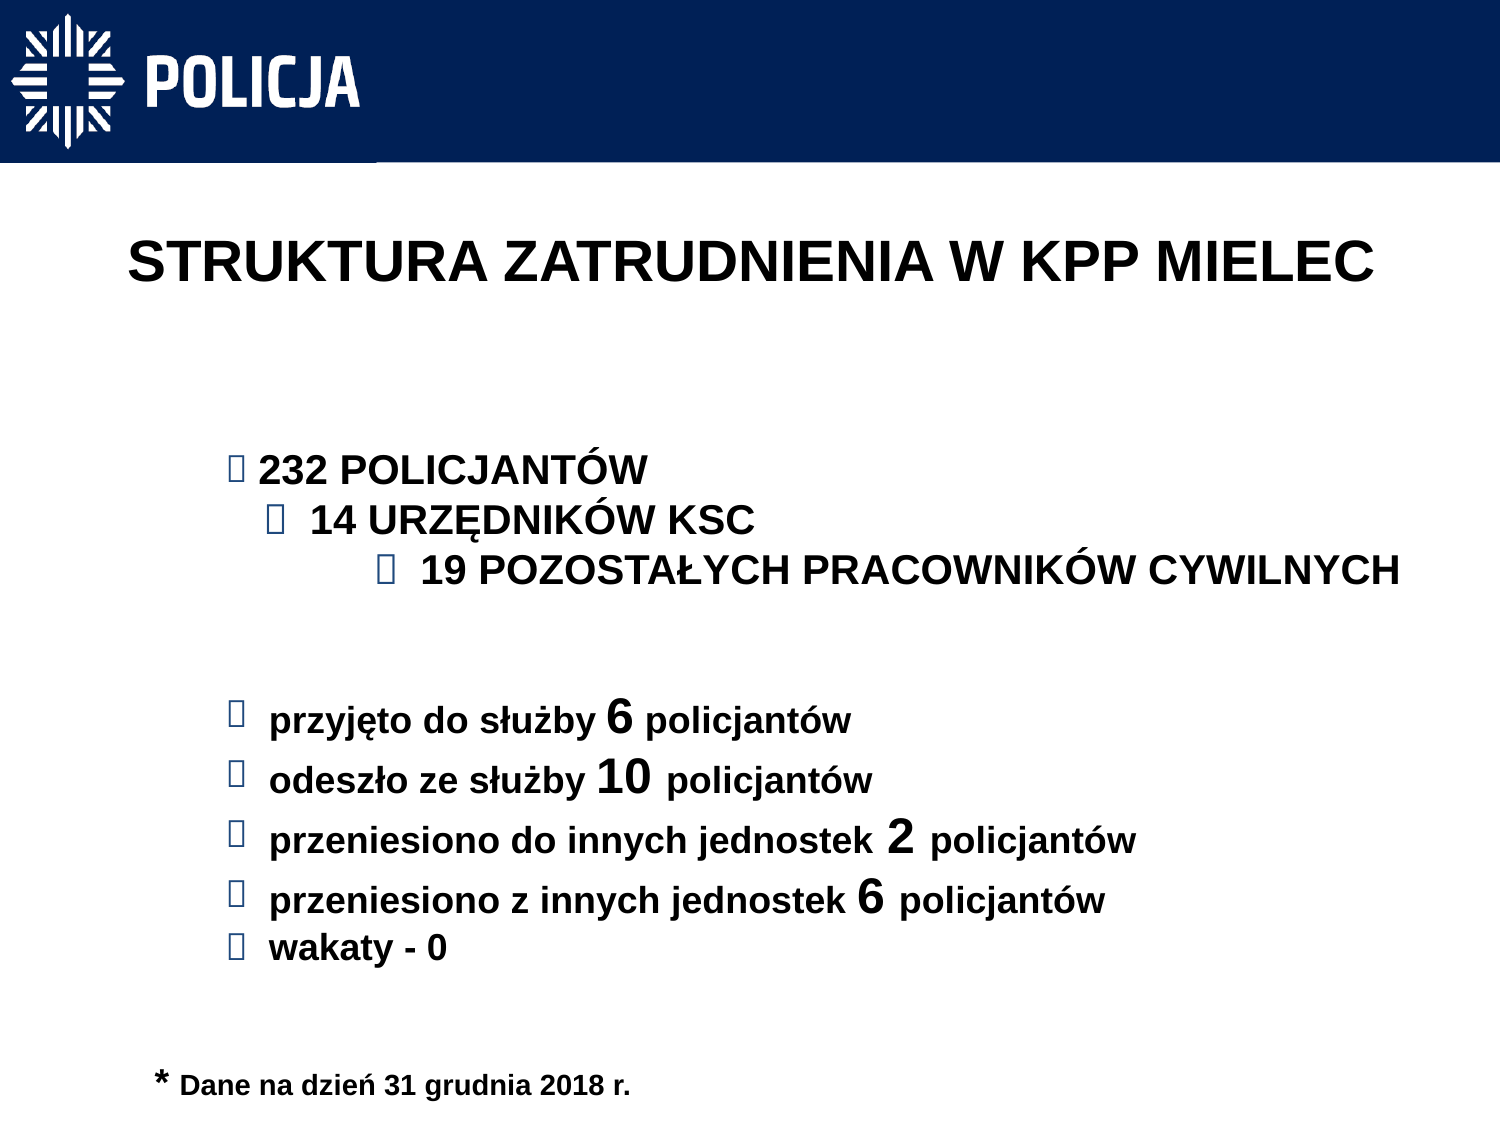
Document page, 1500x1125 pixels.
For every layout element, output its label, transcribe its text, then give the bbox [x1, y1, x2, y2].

text_box STRUKTURA ZATRUDNIENIA W KPP MIELEC [78, 215, 1425, 302]
picture [0, 0, 360, 163]
text_box [360, 0, 1500, 163]
text_box 232 POLICJANTÓW 14 URZĘDNIKÓW KSC 19 POZOSTAŁYCH PRACOWNIKÓW CYWILNYCH przyjęto do służby 6 policjantów odeszło ze służby 10 policjantów przeniesiono do innych jednostek 2 policjantów przeniesiono z innych jednostek 6 policjantów wakaty - 0 * Dane na dzień 31 grudnia 2018 r. [64, 255, 1424, 1125]
